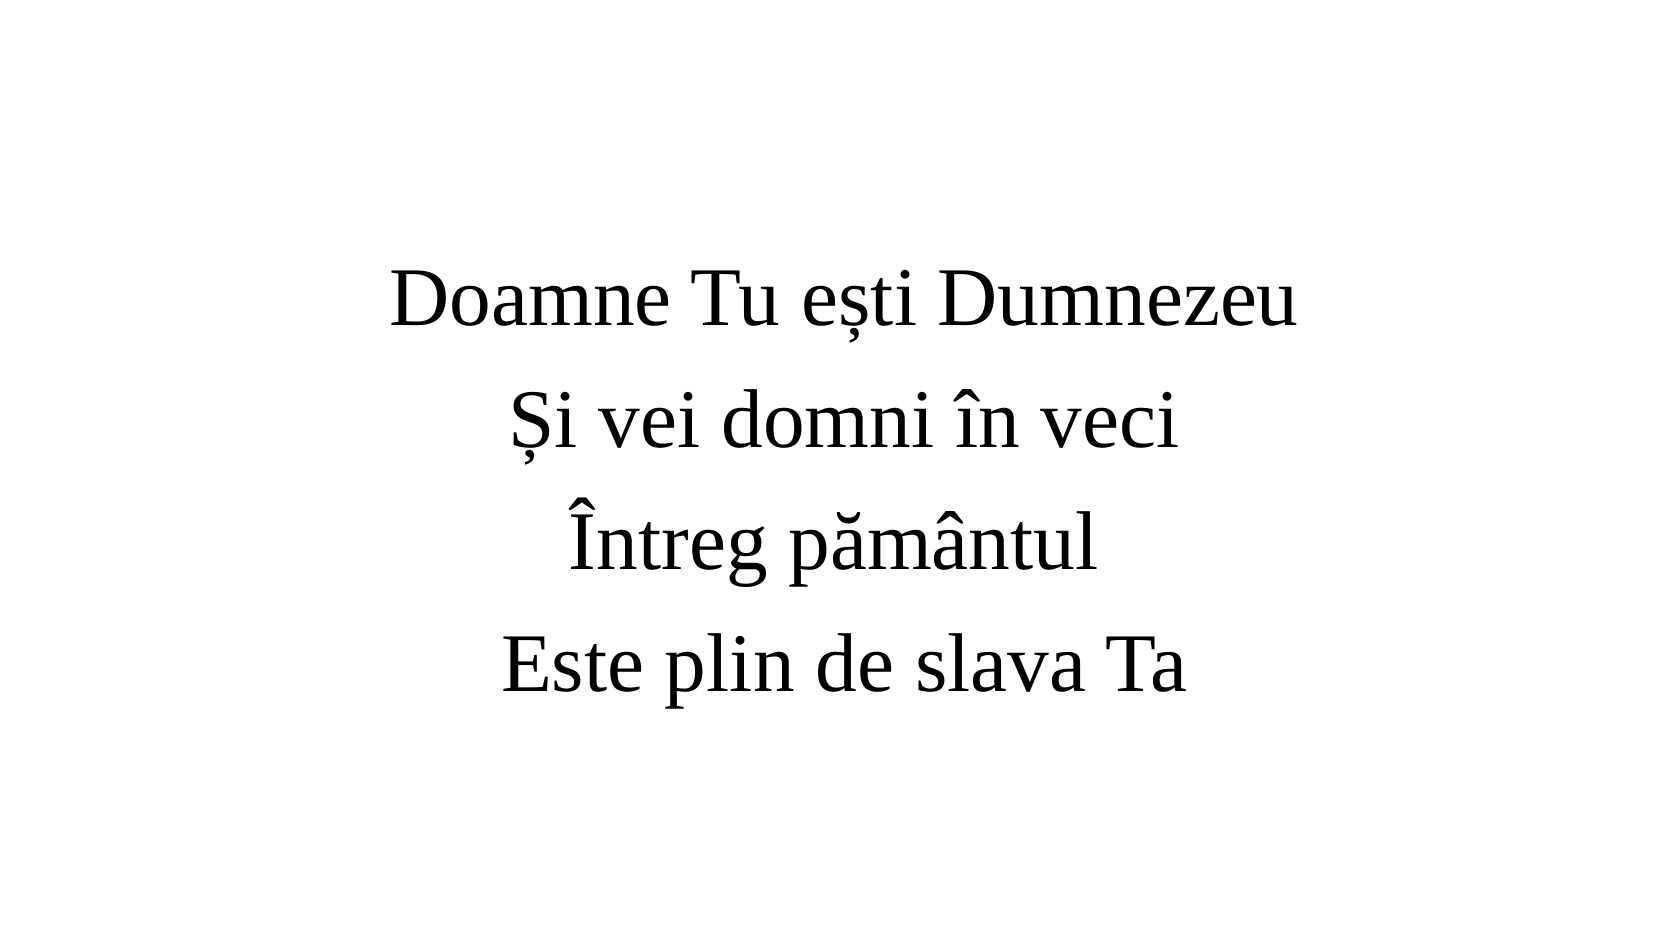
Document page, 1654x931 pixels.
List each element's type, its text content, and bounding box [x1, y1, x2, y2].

subtitle Doamne Tu ești Dumnezeu Și vei domni în veci Întreg pământul Este plin de slava Ta [153, 238, 1536, 713]
